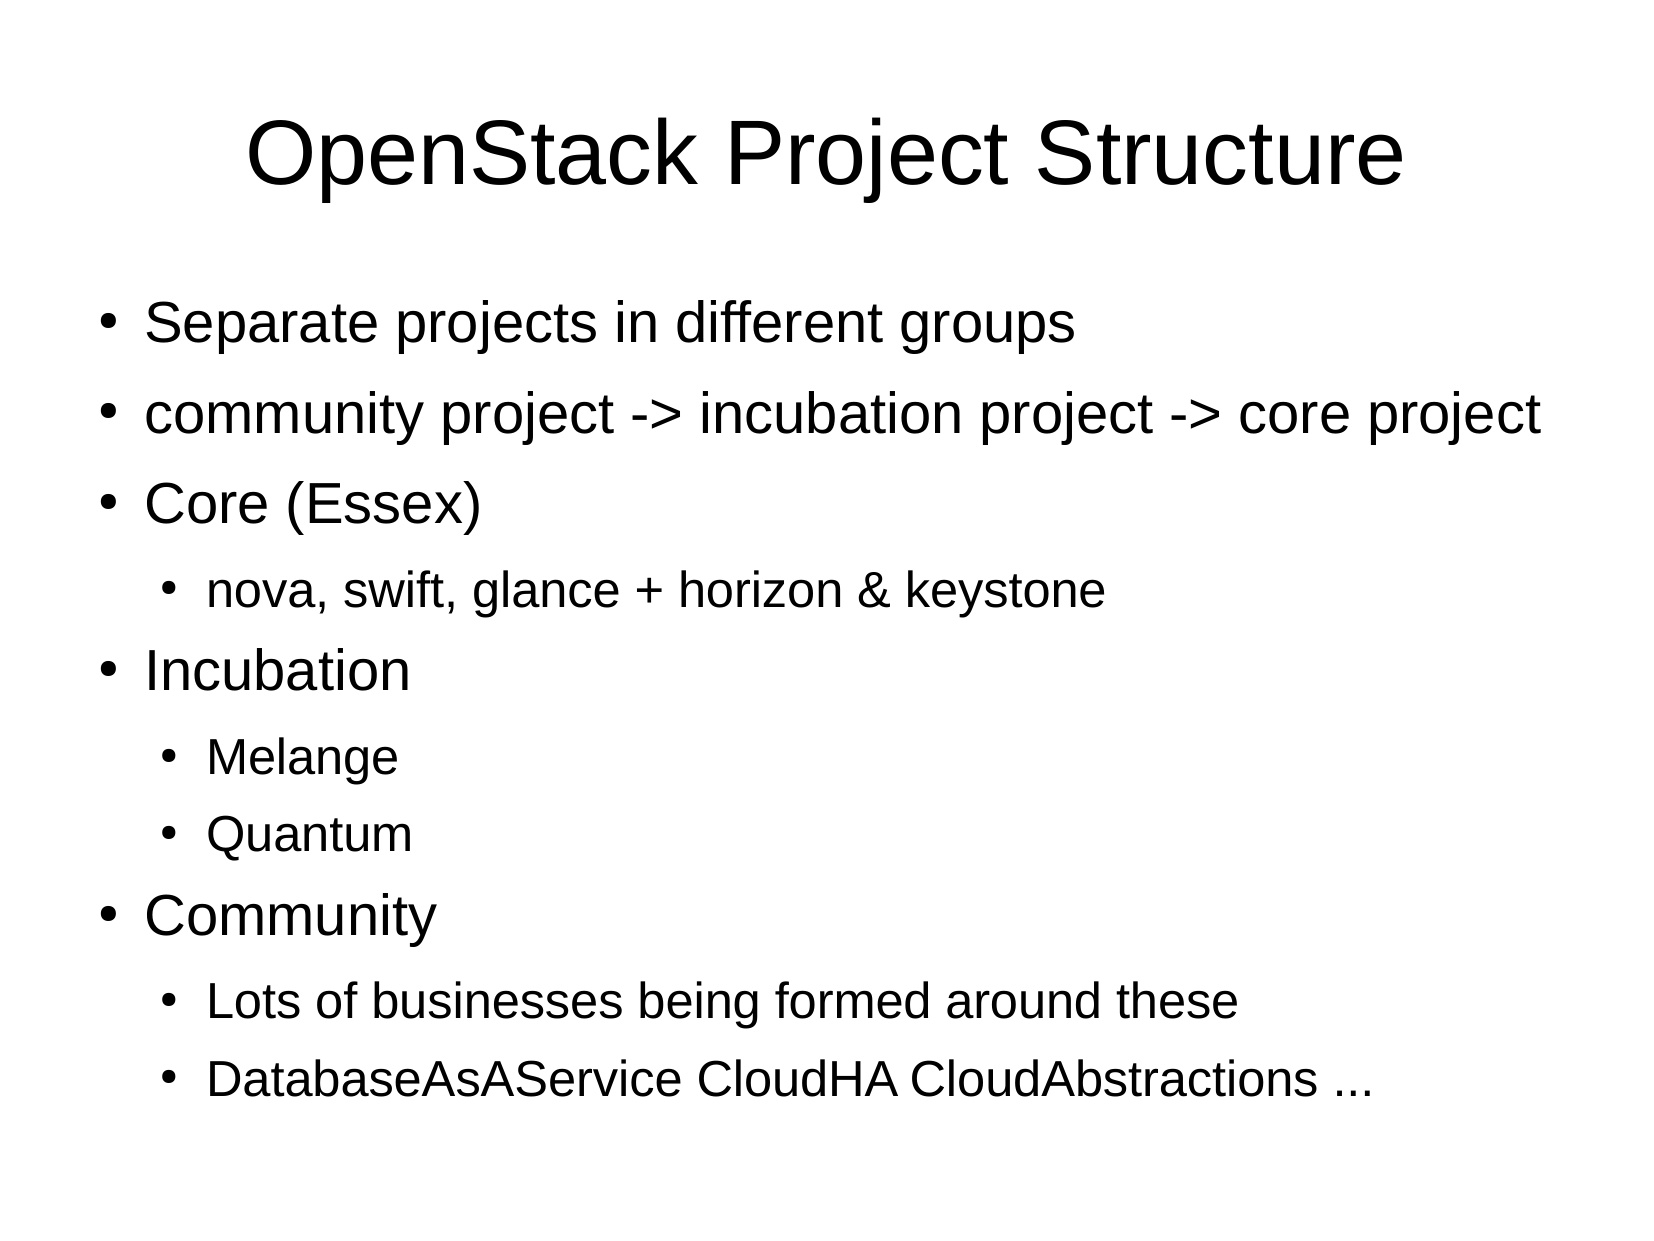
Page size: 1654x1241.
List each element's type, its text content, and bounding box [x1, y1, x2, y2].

list Separate projects in different groups community project -> incubation project -> core project Core (Essex) nova, swift, glance + horizon & keystone Incubation Melange Quantum Community Lots of businesses being formed around these DatabaseAsAService CloudHA CloudAbstractions ... [82, 290, 1571, 1109]
title OpenStack Project Structure [82, 49, 1571, 257]
